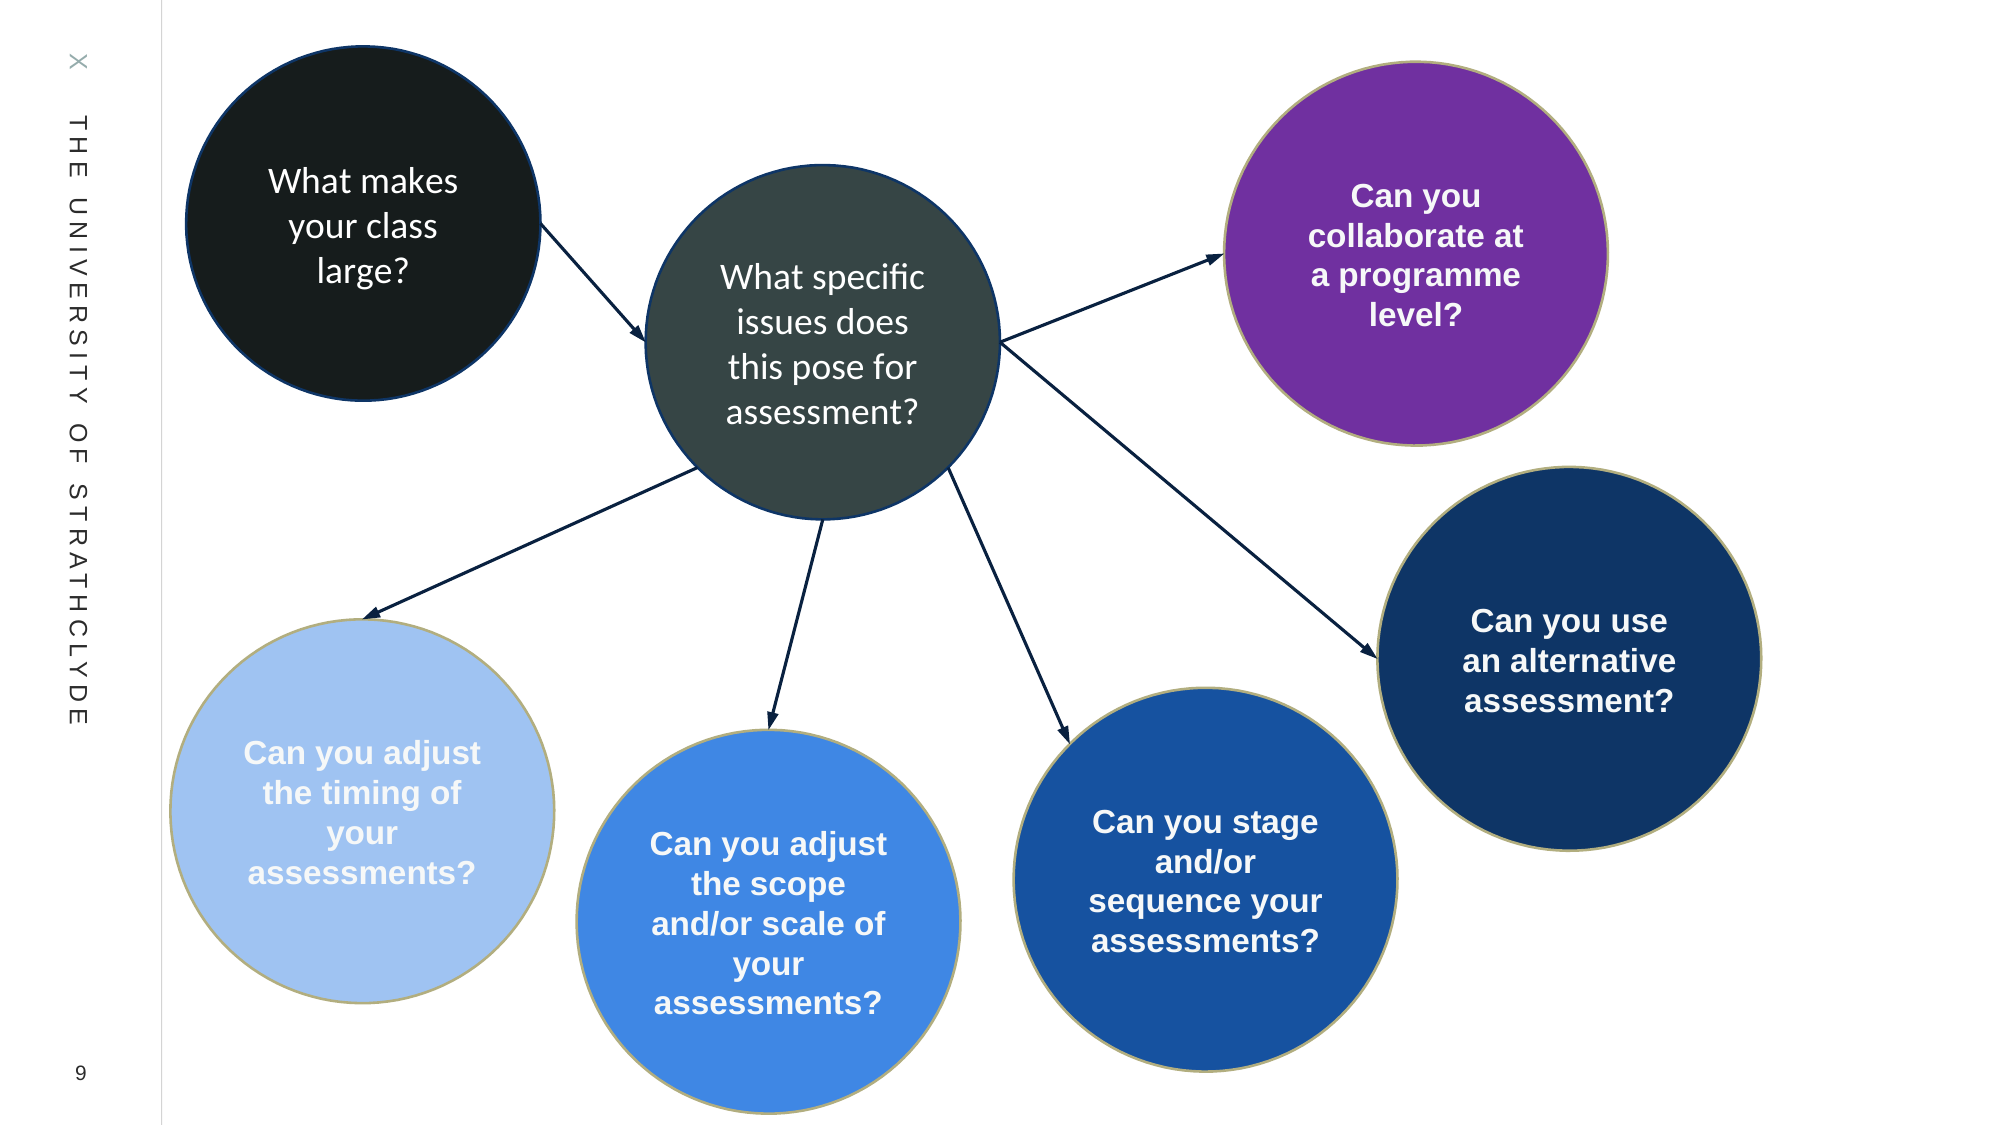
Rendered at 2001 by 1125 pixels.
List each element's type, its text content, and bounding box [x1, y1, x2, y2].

text_box Can you adjust the timing of your assessments? [170, 619, 555, 1004]
text_box Can you stage and/or sequence your assessments? [1013, 687, 1398, 1072]
text_box Can you collaborate at a programme level? [1224, 61, 1608, 446]
text_box Can you adjust the scope and/or scale of your assessments? [576, 729, 961, 1114]
text_box What makes your class large? [186, 46, 541, 401]
text_box What specific issues does this pose for assessment? [645, 165, 1000, 520]
text_box Can you use an alternative assessment? [1377, 466, 1762, 851]
text_box 9 [38, 1052, 123, 1091]
